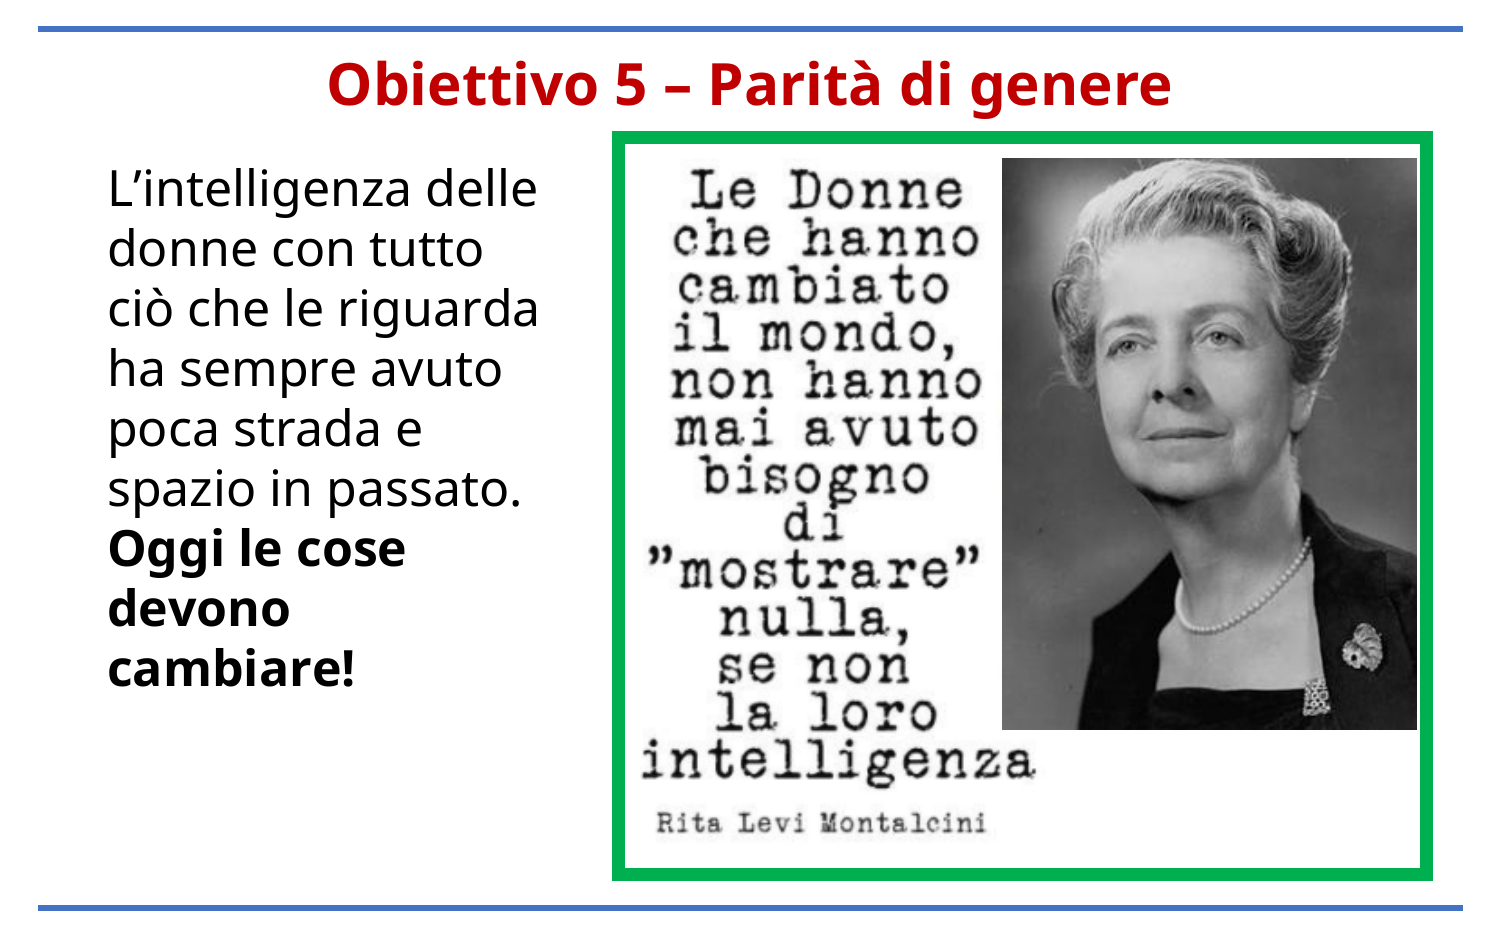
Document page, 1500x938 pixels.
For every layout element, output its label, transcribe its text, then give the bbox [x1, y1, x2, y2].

text_box L’intelligenza delle donne con tutto ciò che le riguarda ha sempre avuto poca strada e spazio in passato. Oggi le cose devono cambiare! [92, 148, 564, 831]
text_box [618, 137, 1427, 874]
picture [640, 148, 1417, 863]
title Obiettivo 5 – Parità di genere [0, 47, 1500, 104]
